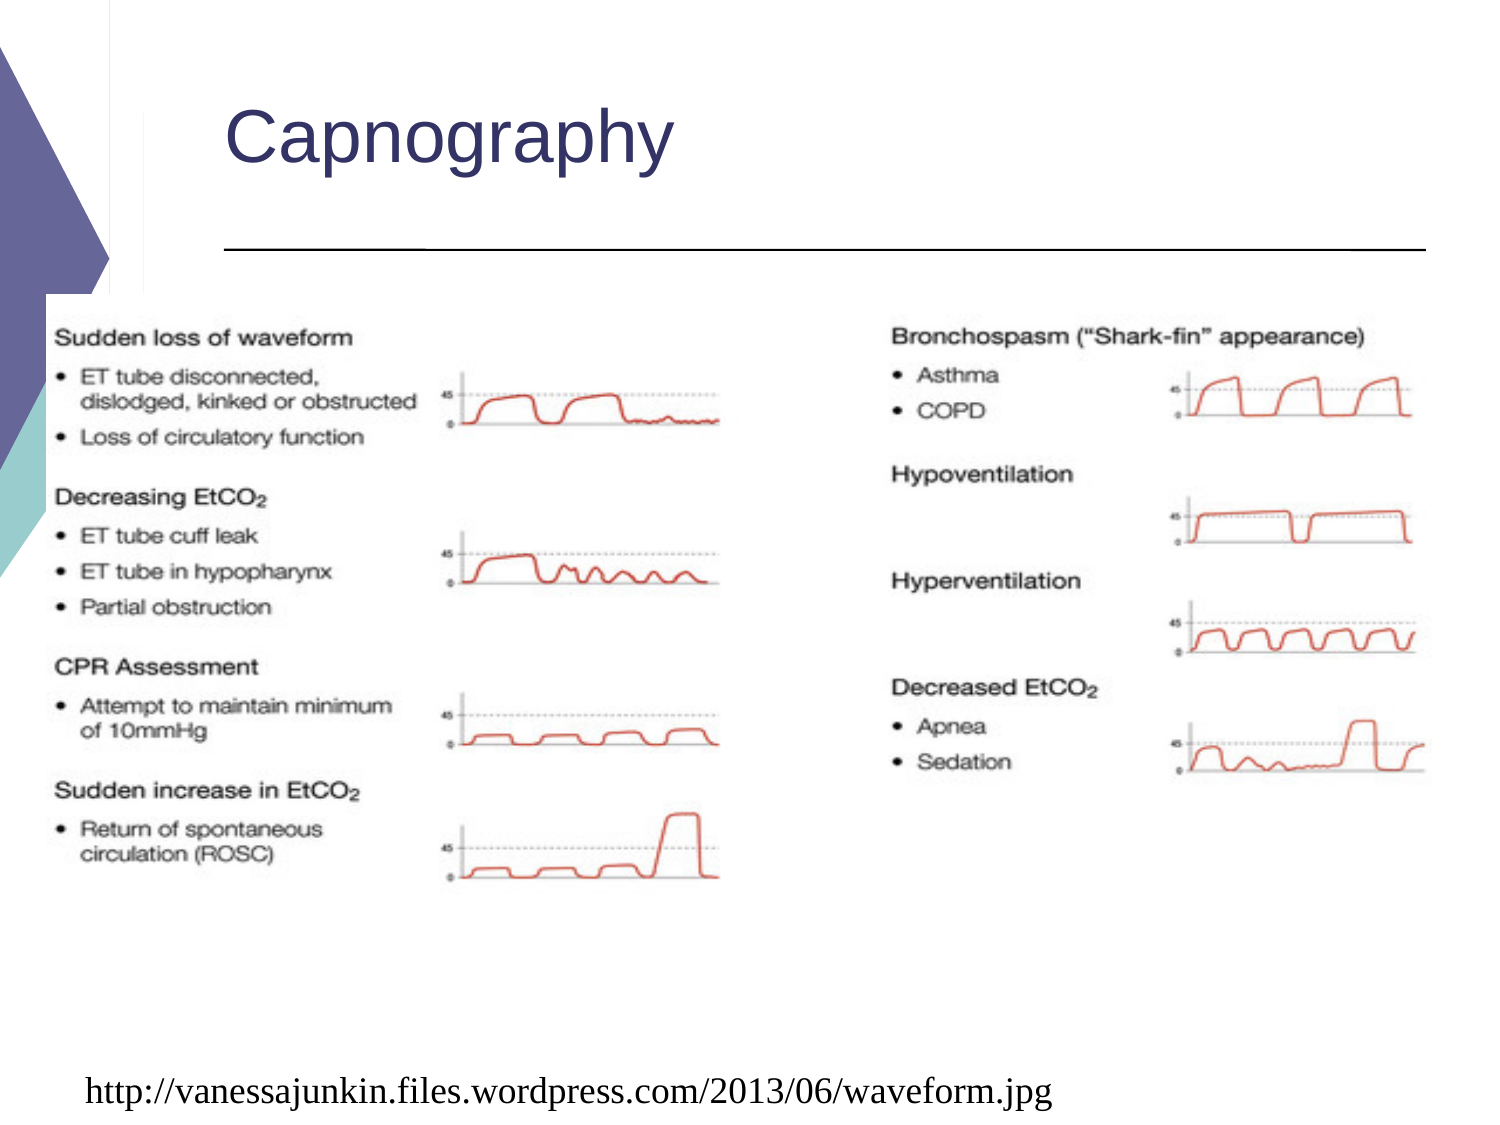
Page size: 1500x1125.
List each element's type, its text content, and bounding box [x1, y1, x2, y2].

text_box http://vanessajunkin.files.wordpress.com/2013/06/waveform.jpg [70, 1062, 1150, 1123]
title Capnography [224, 41, 1424, 236]
picture [46, 294, 1451, 905]
